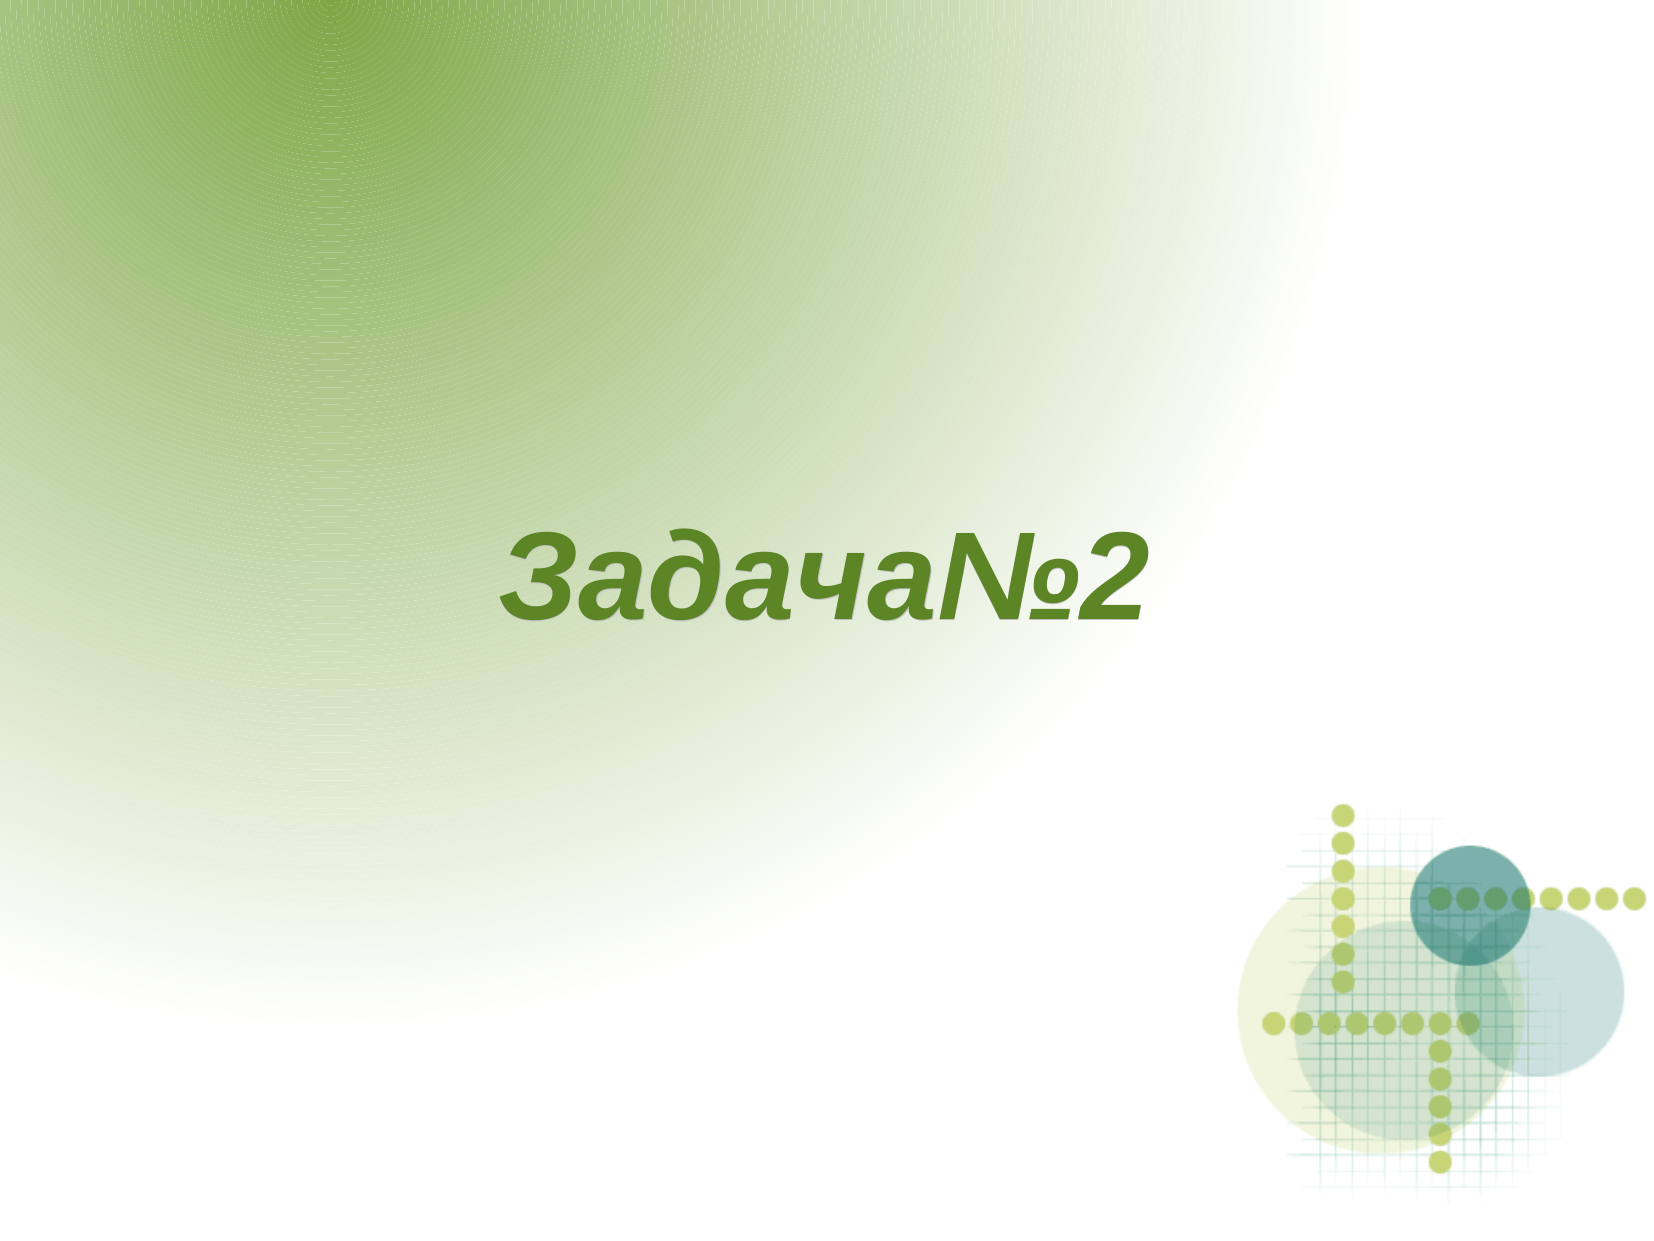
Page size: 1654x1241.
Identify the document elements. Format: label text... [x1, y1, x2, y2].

picture [1224, 792, 1654, 1211]
title Задача№2 [118, 472, 1531, 680]
